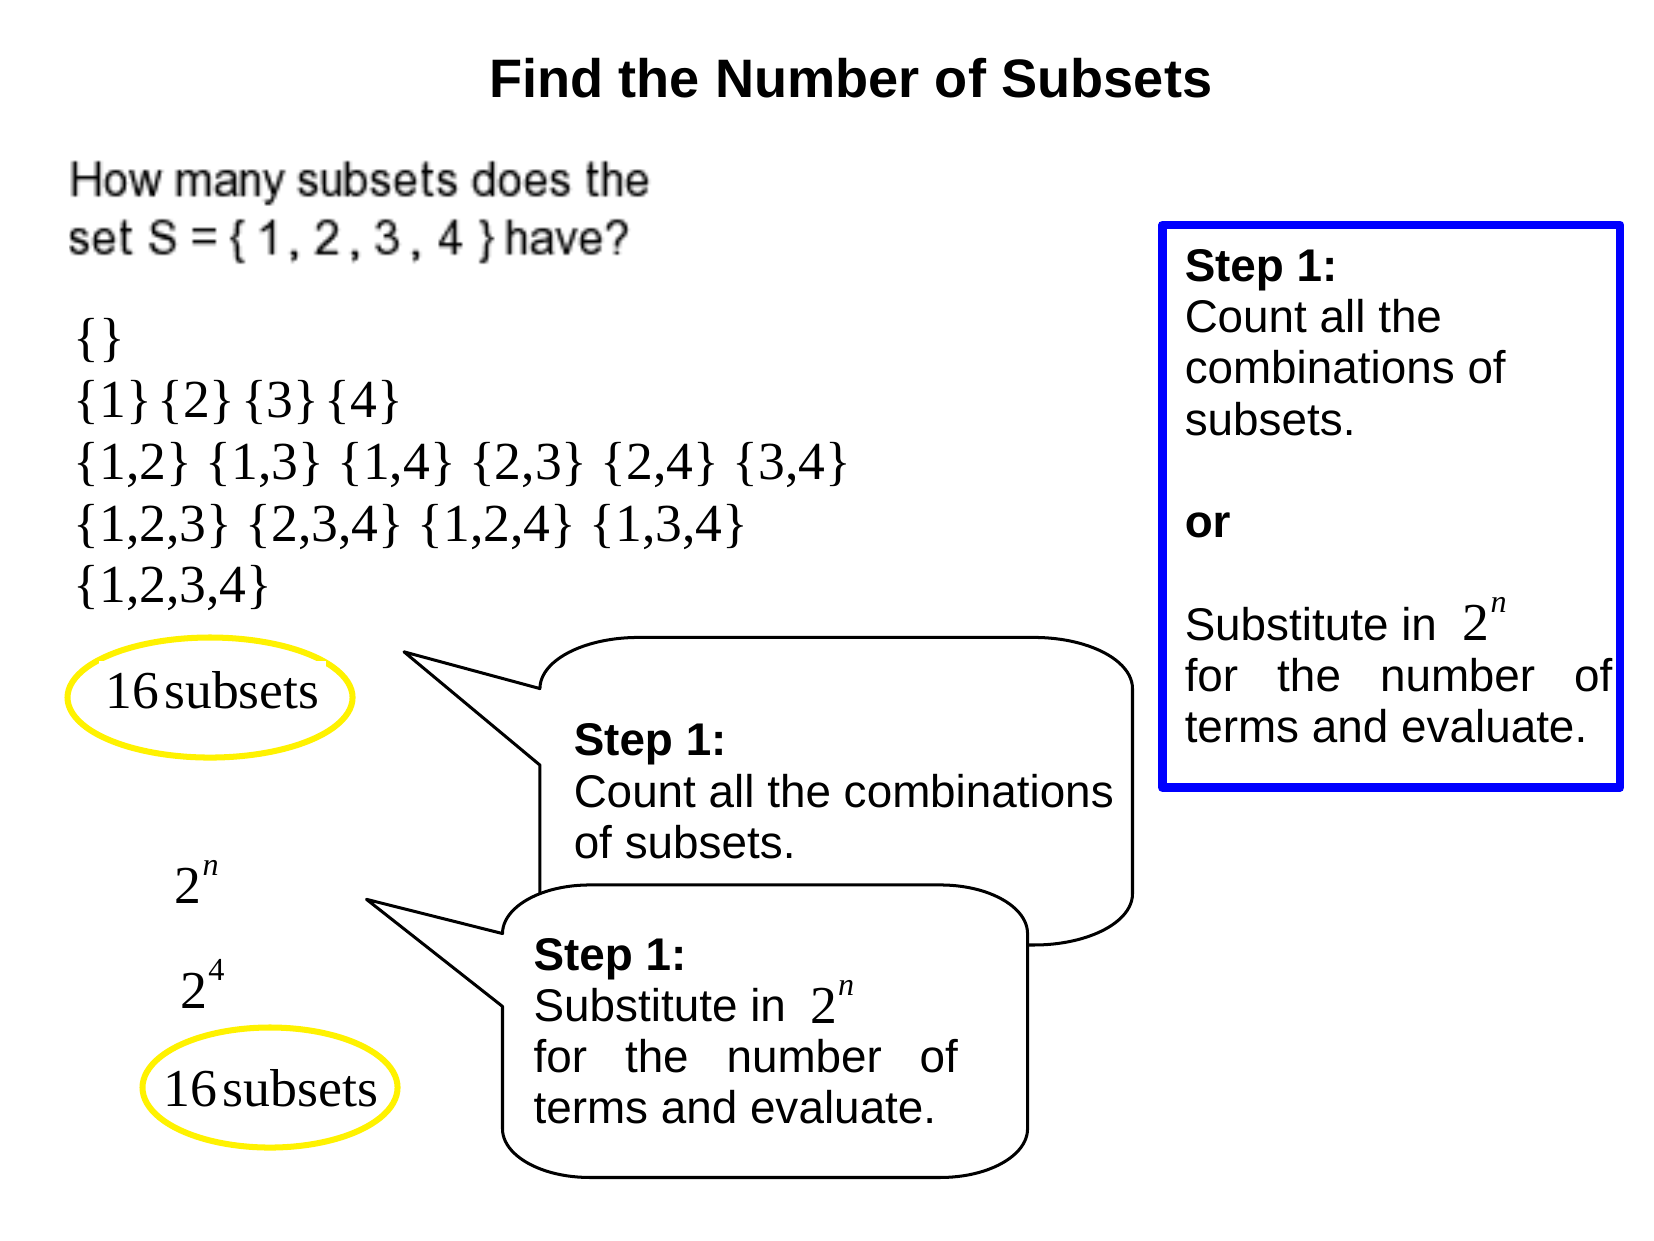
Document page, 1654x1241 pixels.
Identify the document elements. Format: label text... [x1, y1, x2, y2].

text_box Step 1: Count all the combinations of subsets. or Substitute in for the number of terms and evaluate. [1170, 232, 1628, 1225]
text_box Find the Number of Subsets [135, 41, 1568, 238]
chart [172, 952, 231, 1020]
text_box Step 1: Substitute in for the number of terms and evaluate. [366, 884, 1028, 1178]
chart [802, 967, 861, 1035]
text_box Step 1: Count all the combinations of subsets. [404, 637, 1133, 946]
text_box Step 1: Count all the combinations of subsets. or Substitute in for the number of terms and evaluate. [1170, 232, 1616, 783]
picture [69, 139, 692, 271]
chart [166, 847, 226, 915]
chart [67, 307, 859, 614]
text_box Find the Number of Subsets [1167, 229, 1568, 238]
chart [157, 1058, 386, 1118]
chart [1455, 585, 1514, 652]
chart [99, 660, 327, 721]
